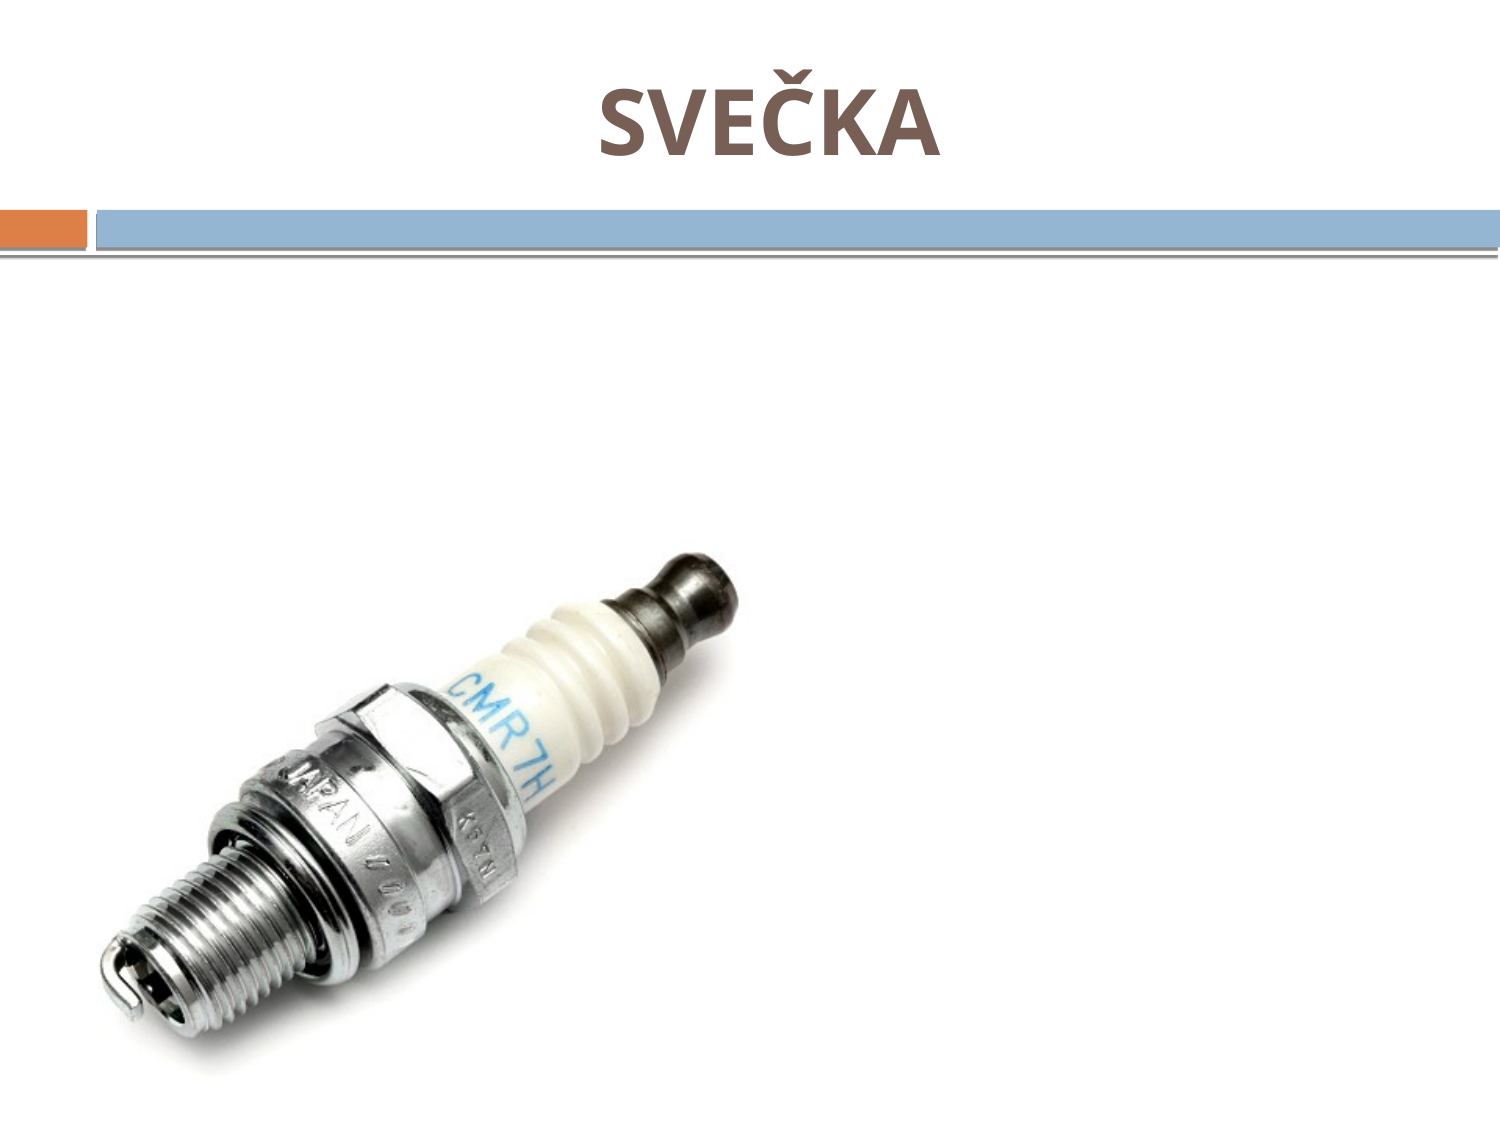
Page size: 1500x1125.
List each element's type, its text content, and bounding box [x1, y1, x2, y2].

title SVEČKA [100, 37, 1438, 200]
picture [24, 515, 806, 1102]
